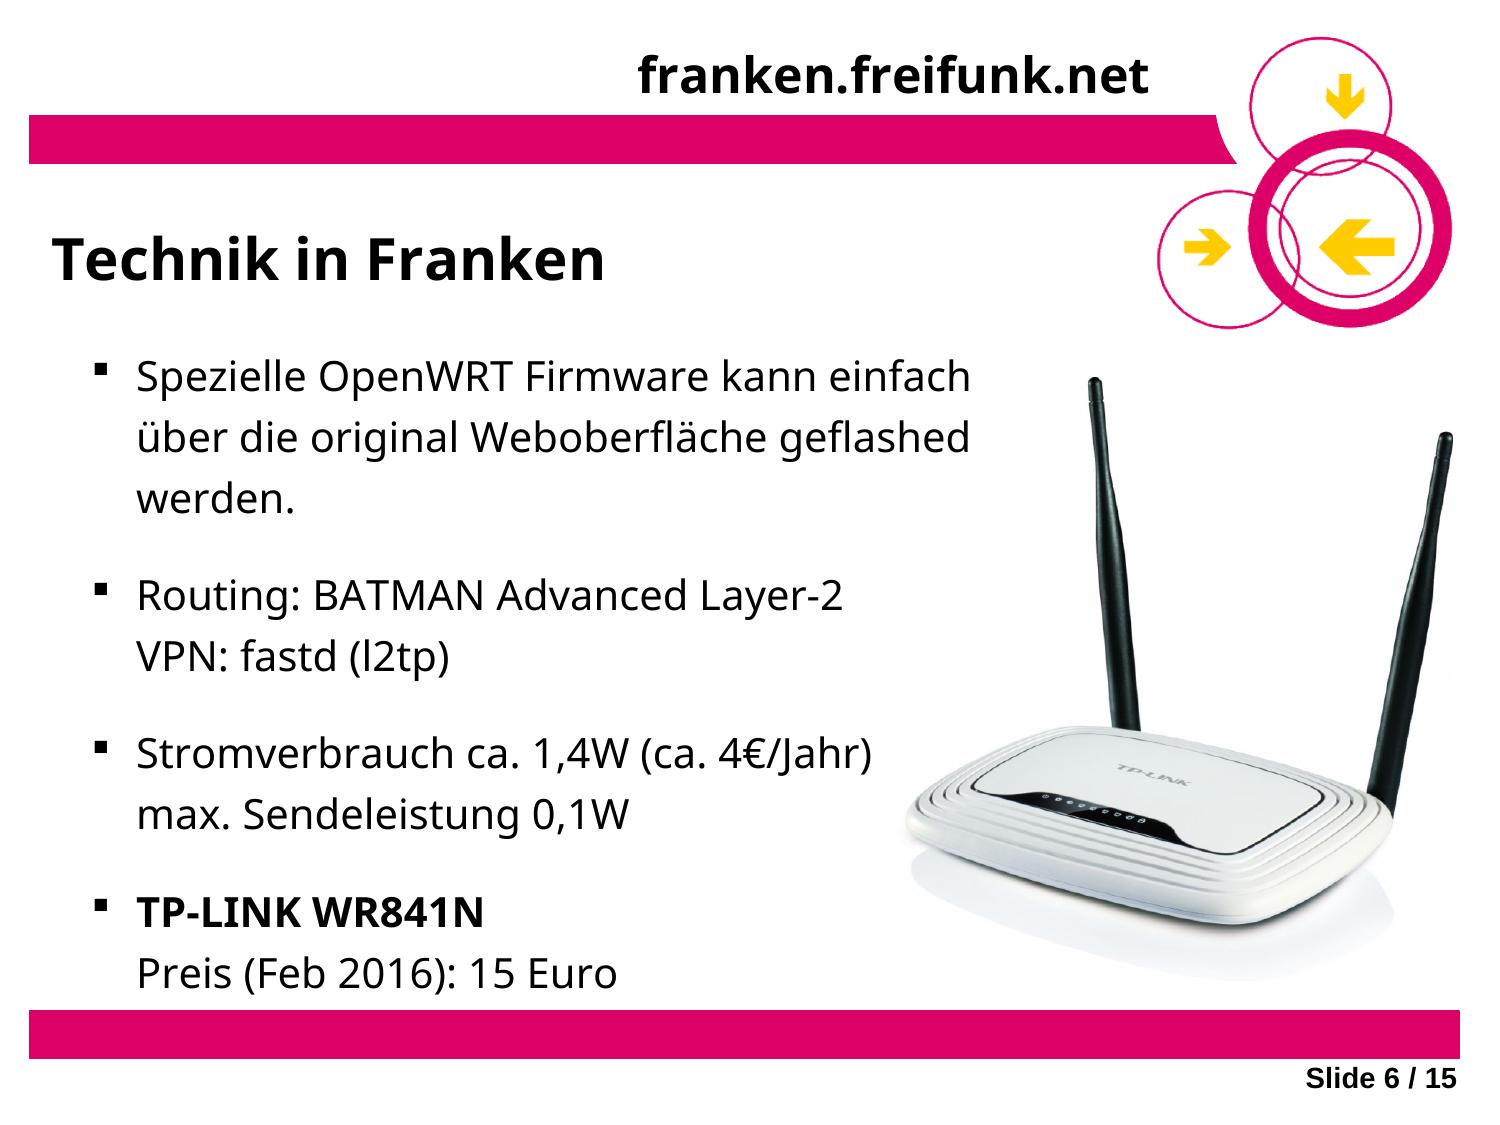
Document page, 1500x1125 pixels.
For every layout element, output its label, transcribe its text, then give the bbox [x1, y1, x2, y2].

text_box Technik in Franken [51, 212, 1123, 292]
text_box Spezielle OpenWRT Firmware kann einfach über die original Weboberfläche geflashed werden. Routing: BATMAN Advanced Layer-2 VPN: fastd (l2tp) Stromverbrauch ca. 1,4W (ca. 4€/Jahr) max. Sendeleistung 0,1W TP-LINK WR841N Preis (Feb 2016): 15 Euro [61, 342, 1075, 1029]
picture [1150, 32, 1461, 332]
picture [1075, 377, 1453, 981]
